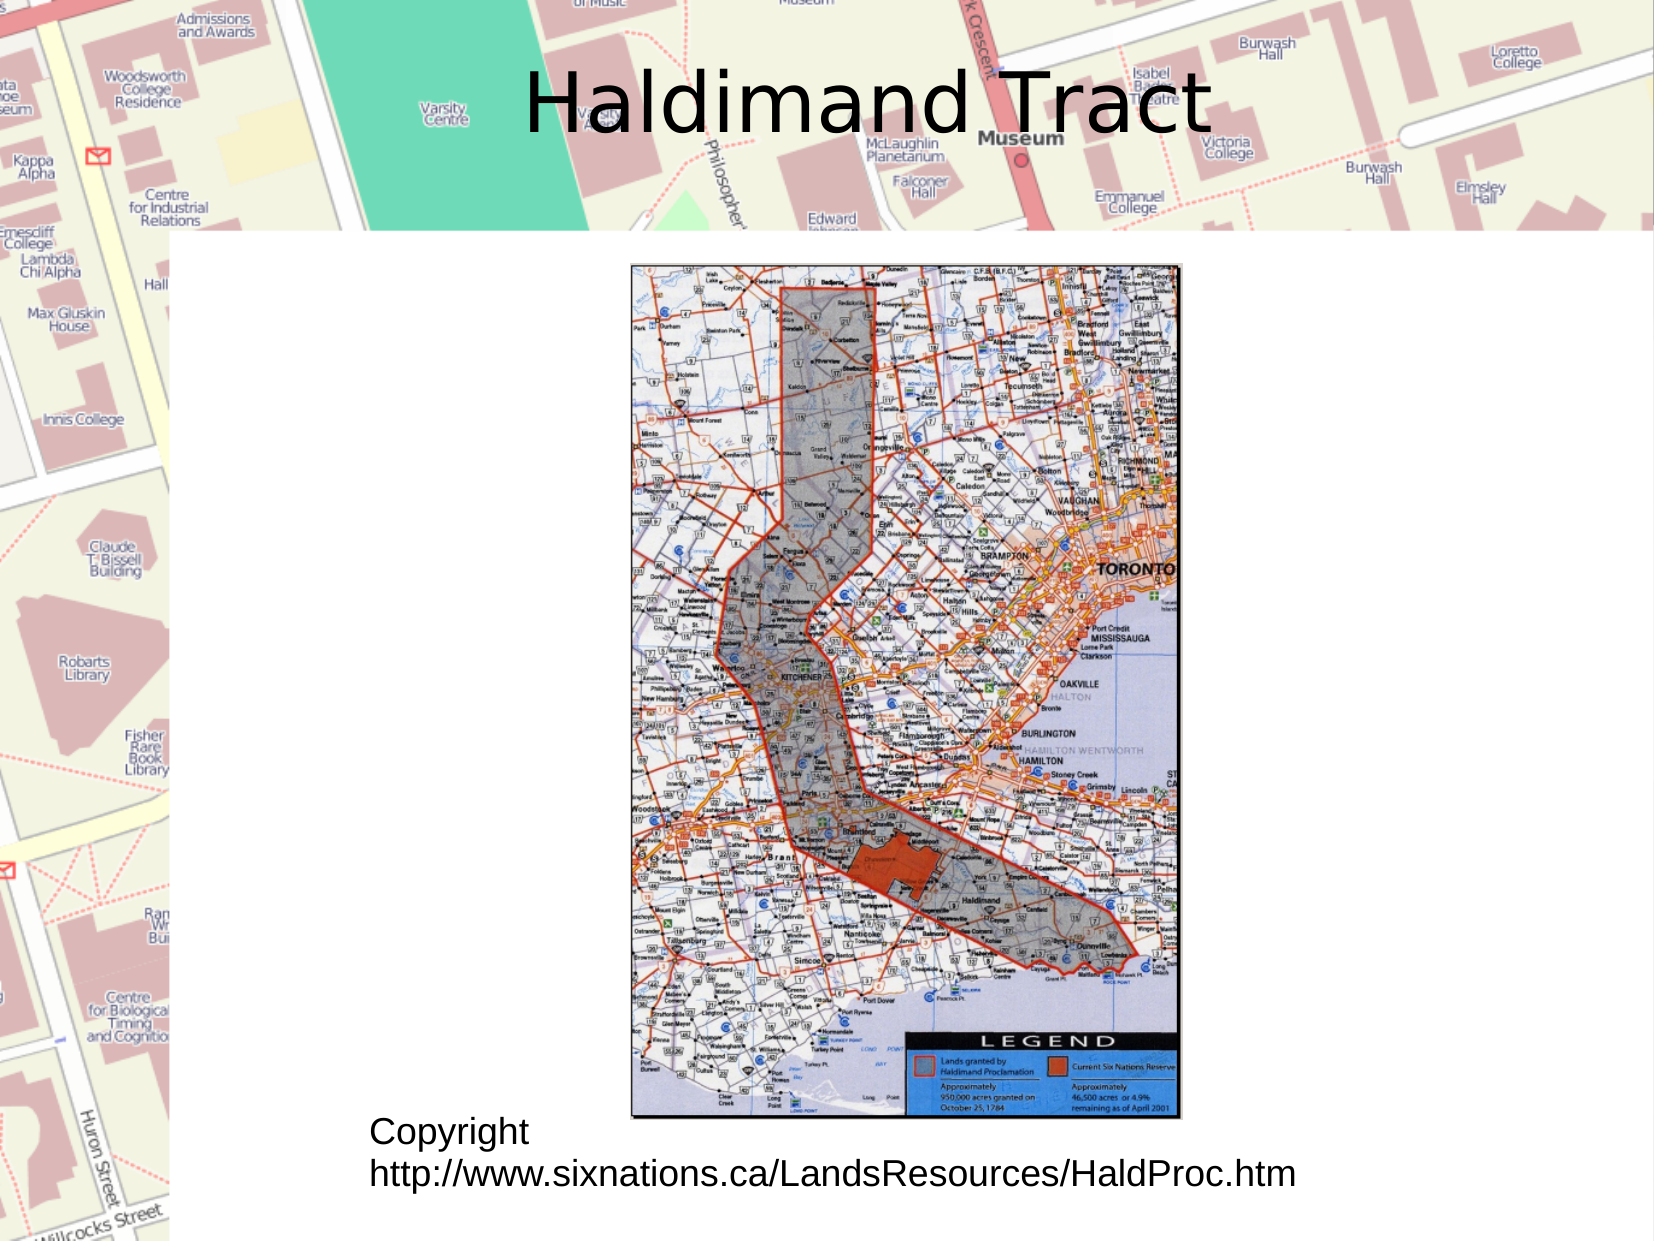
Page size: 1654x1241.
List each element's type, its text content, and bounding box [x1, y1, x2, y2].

title Haldimand Tract [124, 0, 1613, 208]
text_box Copyright http://www.sixnations.ca/LandsResources/HaldProc.htm [354, 1102, 1520, 1230]
picture [0, 0, 1654, 1241]
